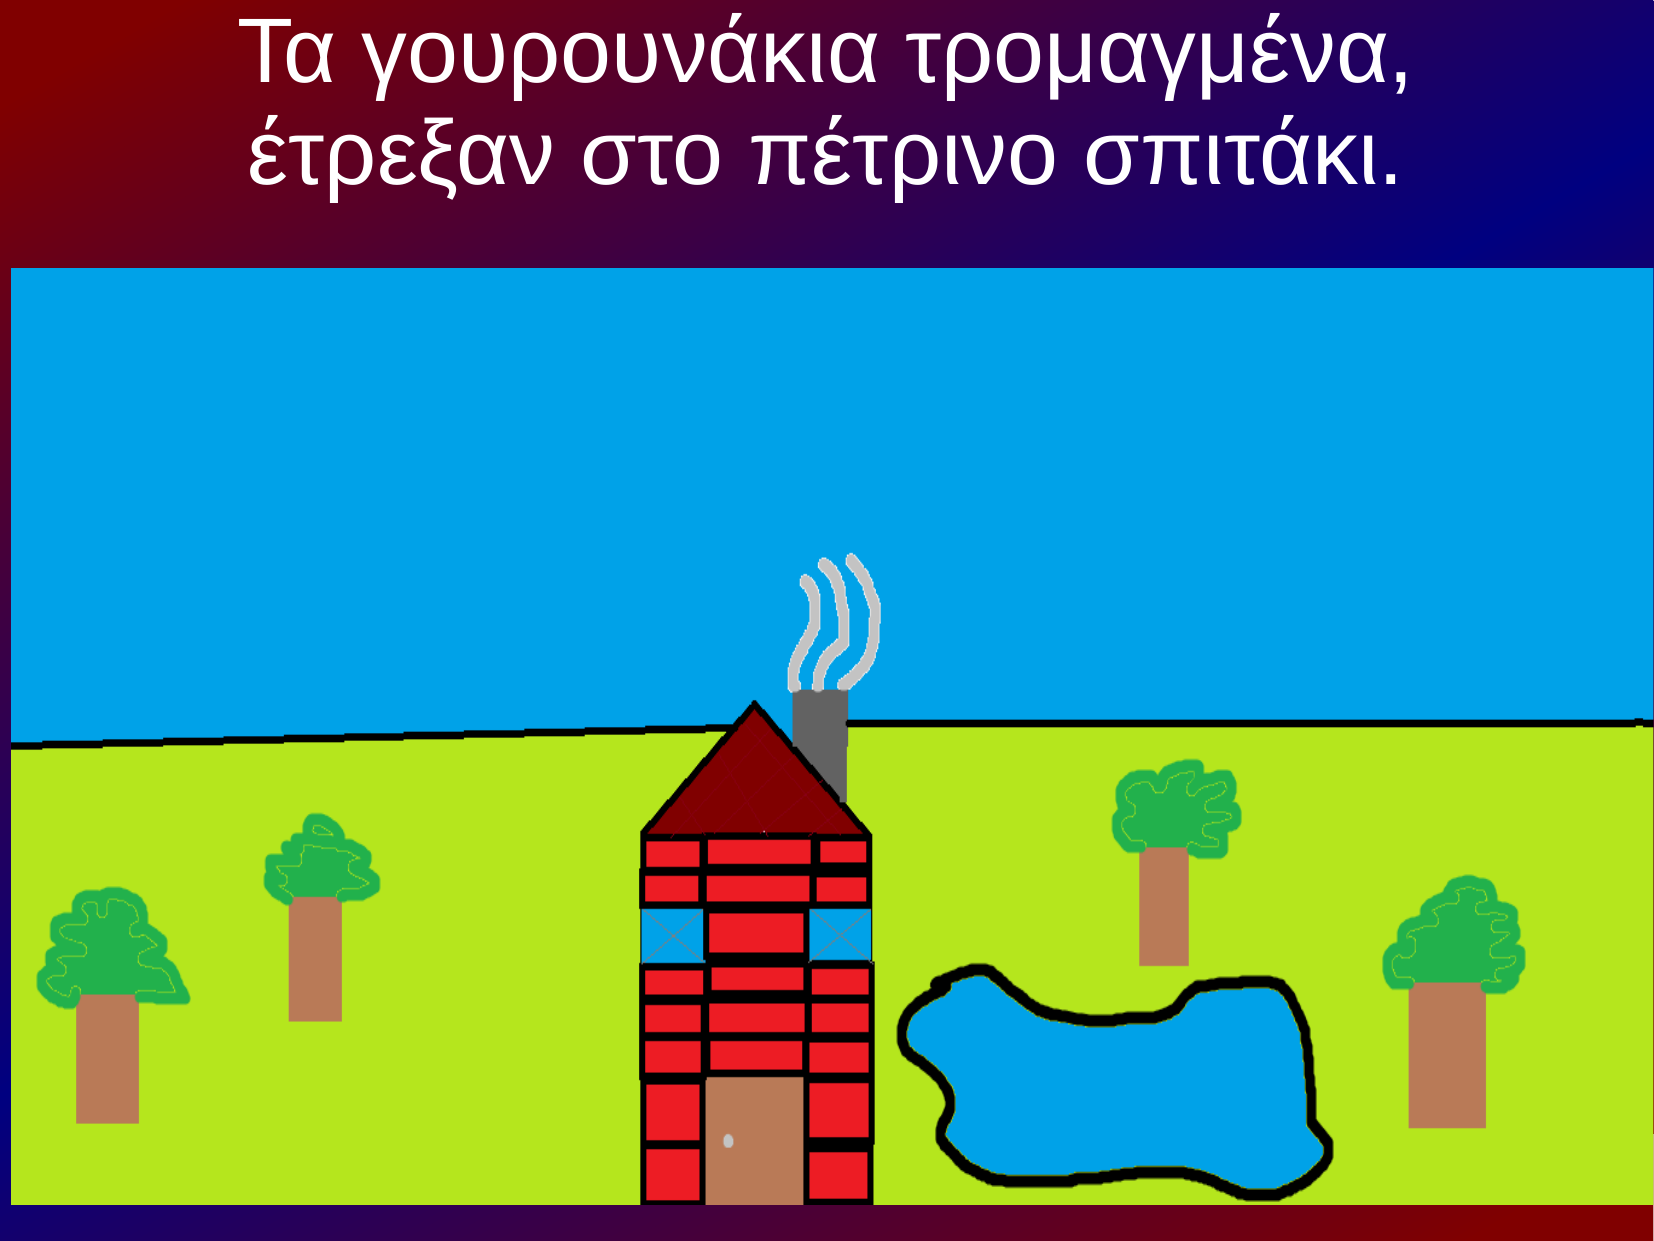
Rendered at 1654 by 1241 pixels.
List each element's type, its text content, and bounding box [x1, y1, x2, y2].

picture [11, 553, 1654, 1205]
title Τα γουρουνάκια τρομαγμένα, έτρεξαν στο πέτρινο σπιτάκι. [82, 0, 1571, 268]
